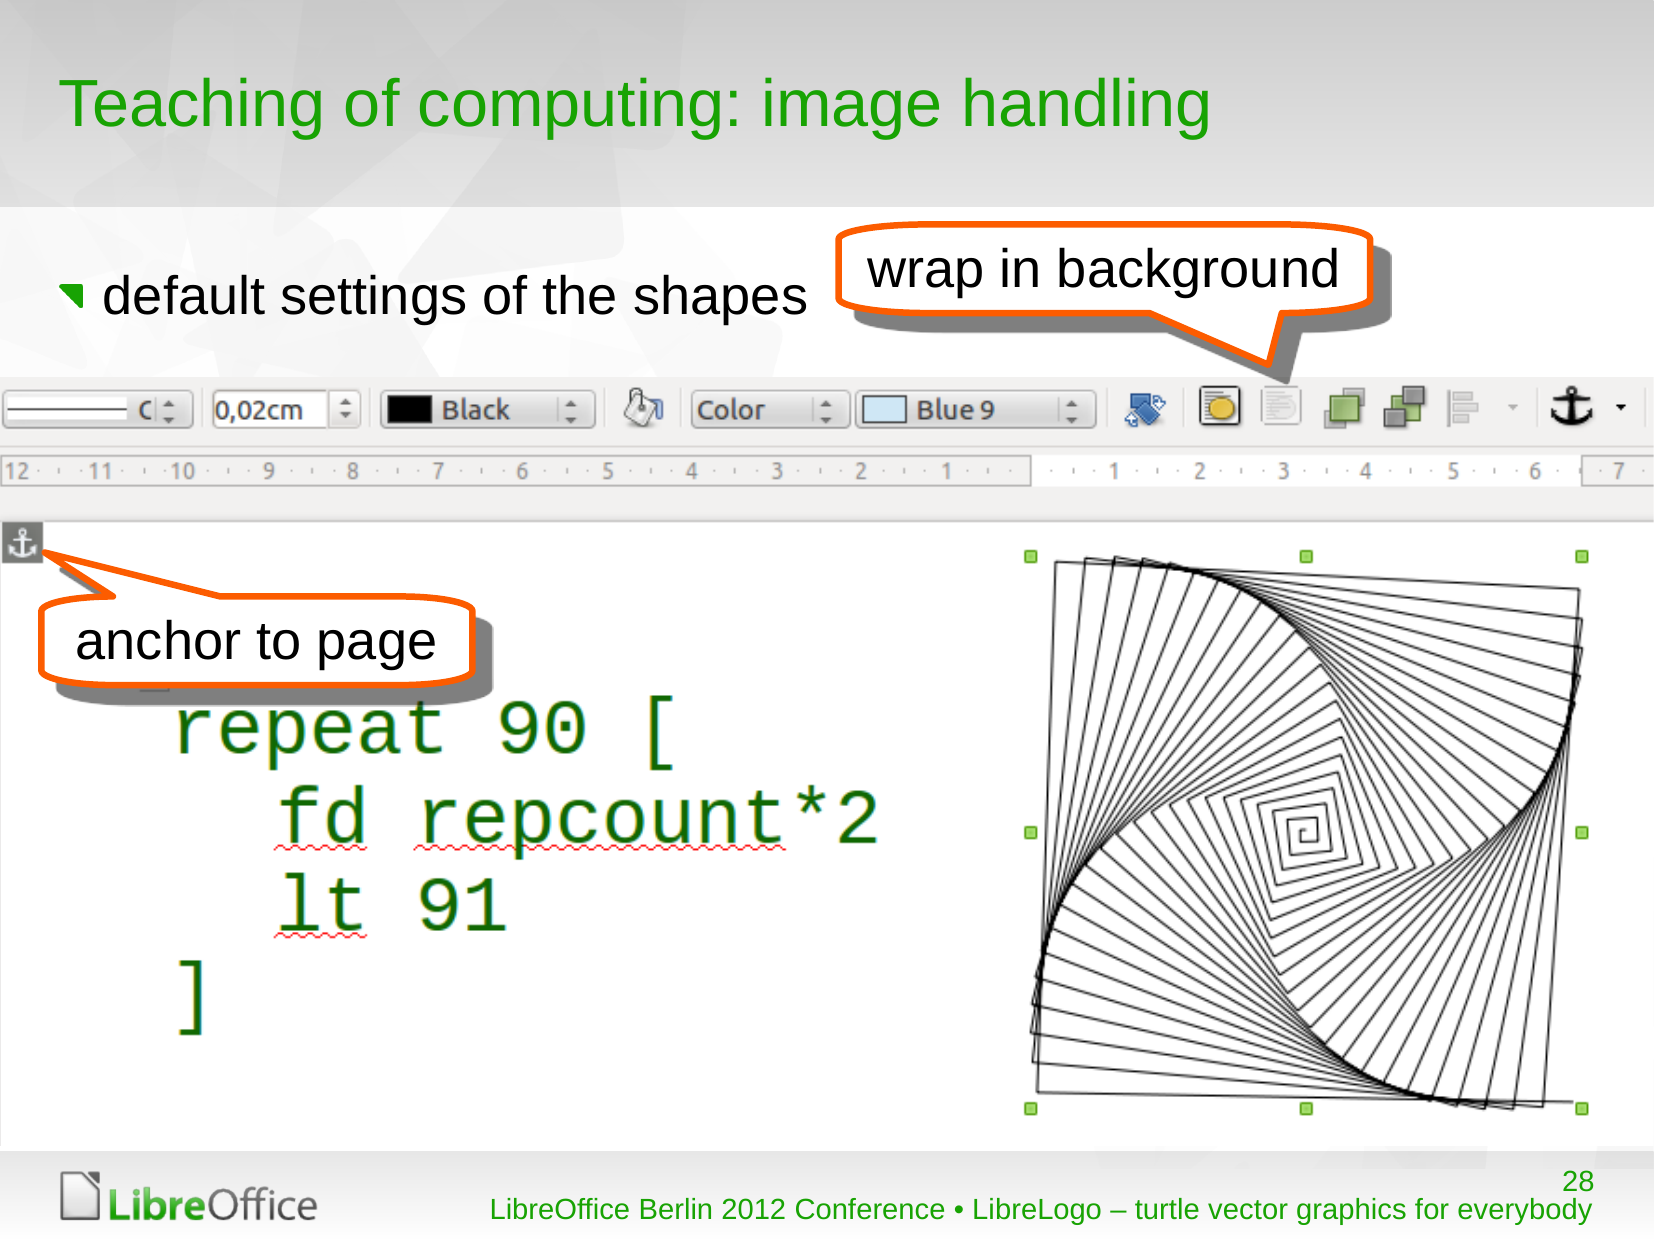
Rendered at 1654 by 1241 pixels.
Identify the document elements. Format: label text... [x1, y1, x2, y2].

title Teaching of computing: image handling [59, 29, 1595, 178]
picture [0, 0, 1654, 1169]
text_box anchor to page [41, 552, 473, 686]
text_box wrap in background [838, 224, 1371, 365]
list default settings of the shapes [59, 265, 1595, 377]
picture [41, 1152, 337, 1240]
